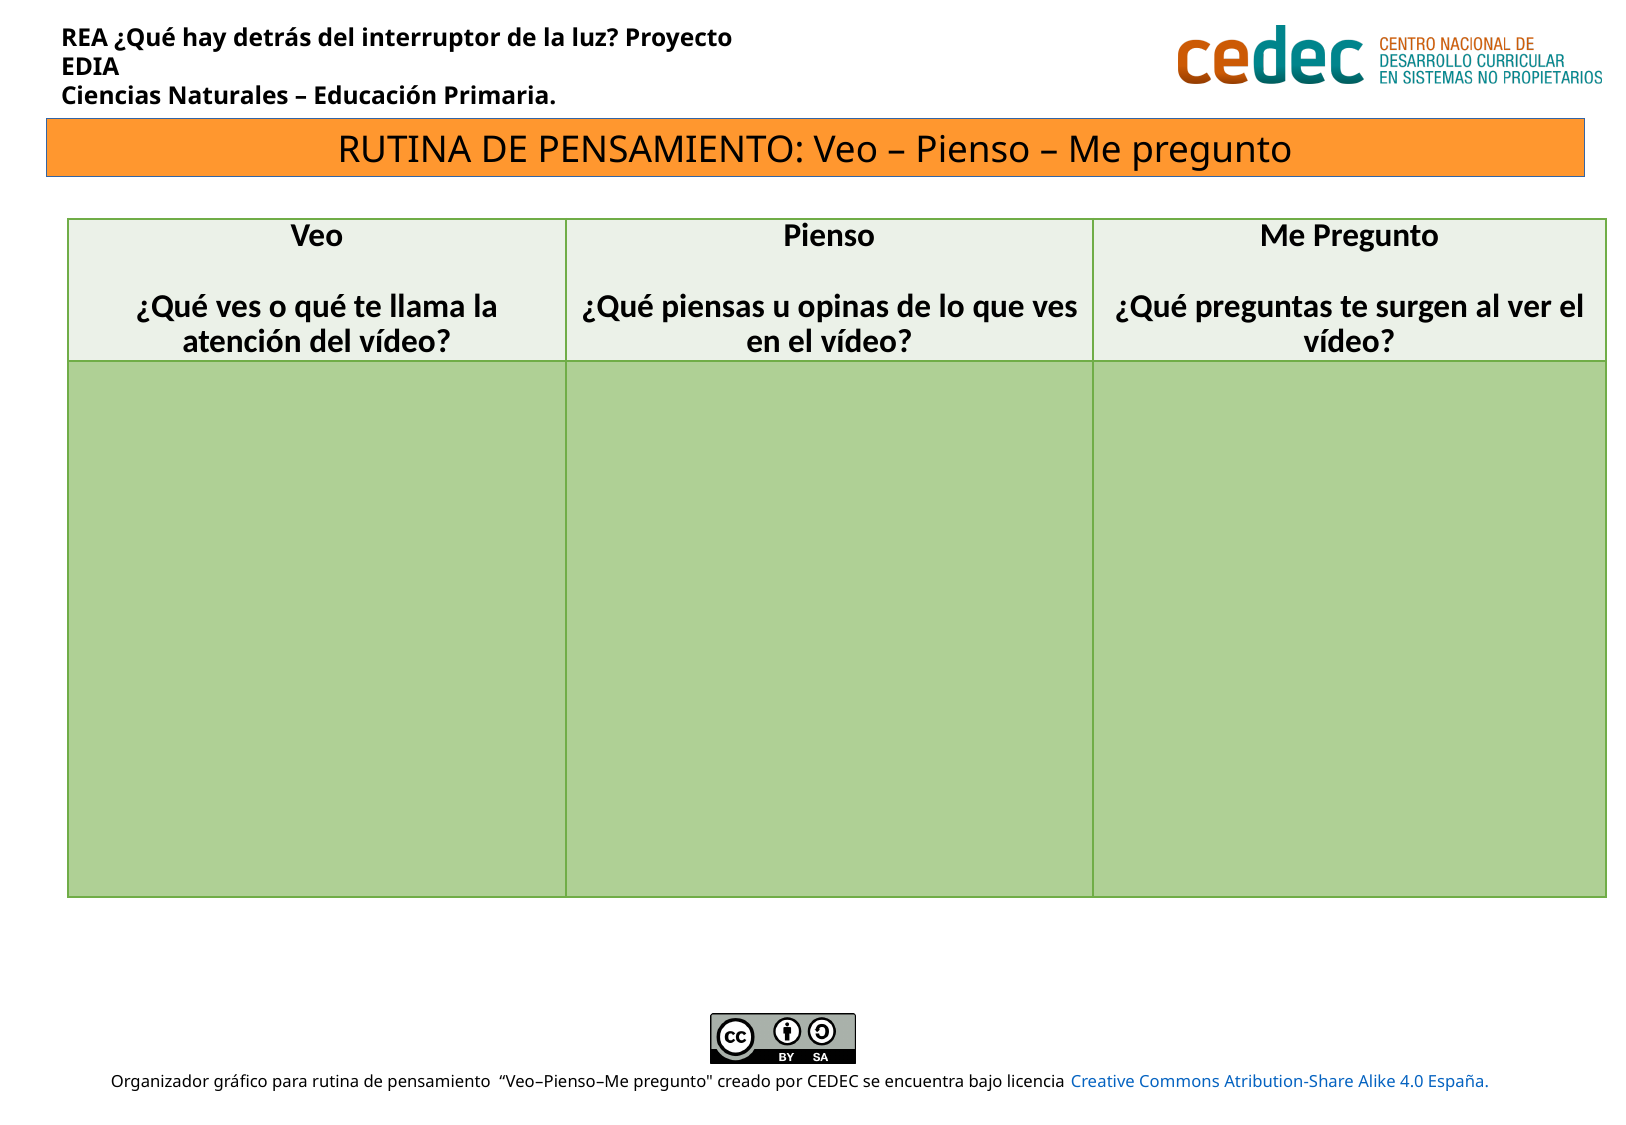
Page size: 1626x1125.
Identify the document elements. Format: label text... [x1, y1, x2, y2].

table_header Me Pregunto ¿Qué preguntas te surgen al ver el vídeo? [1094, 220, 1605, 360]
table_cell [69, 362, 565, 896]
picture [1178, 25, 1602, 84]
text_box Organizador gráfico para rutina de pensamiento “Veo–Pienso–Me pregunto" creado por CEDEC se encuentra bajo licencia Creative Commons Atribution-Share Alike 4.0 España. [46, 1063, 1554, 1115]
text_box REA ¿Qué hay detrás del interruptor de la luz? Proyecto EDIA Ciencias Naturales – Educación Primaria. [46, 14, 794, 84]
picture [710, 1013, 856, 1063]
text_box RUTINA DE PENSAMIENTO: Veo – Pienso – Me pregunto [46, 118, 1585, 177]
table_cell [567, 362, 1092, 896]
table_header Veo ¿Qué ves o qué te llama la atención del vídeo? [69, 220, 565, 360]
table_header Pienso ¿Qué piensas u opinas de lo que ves en el vídeo? [567, 220, 1092, 360]
table_cell [1094, 362, 1605, 896]
